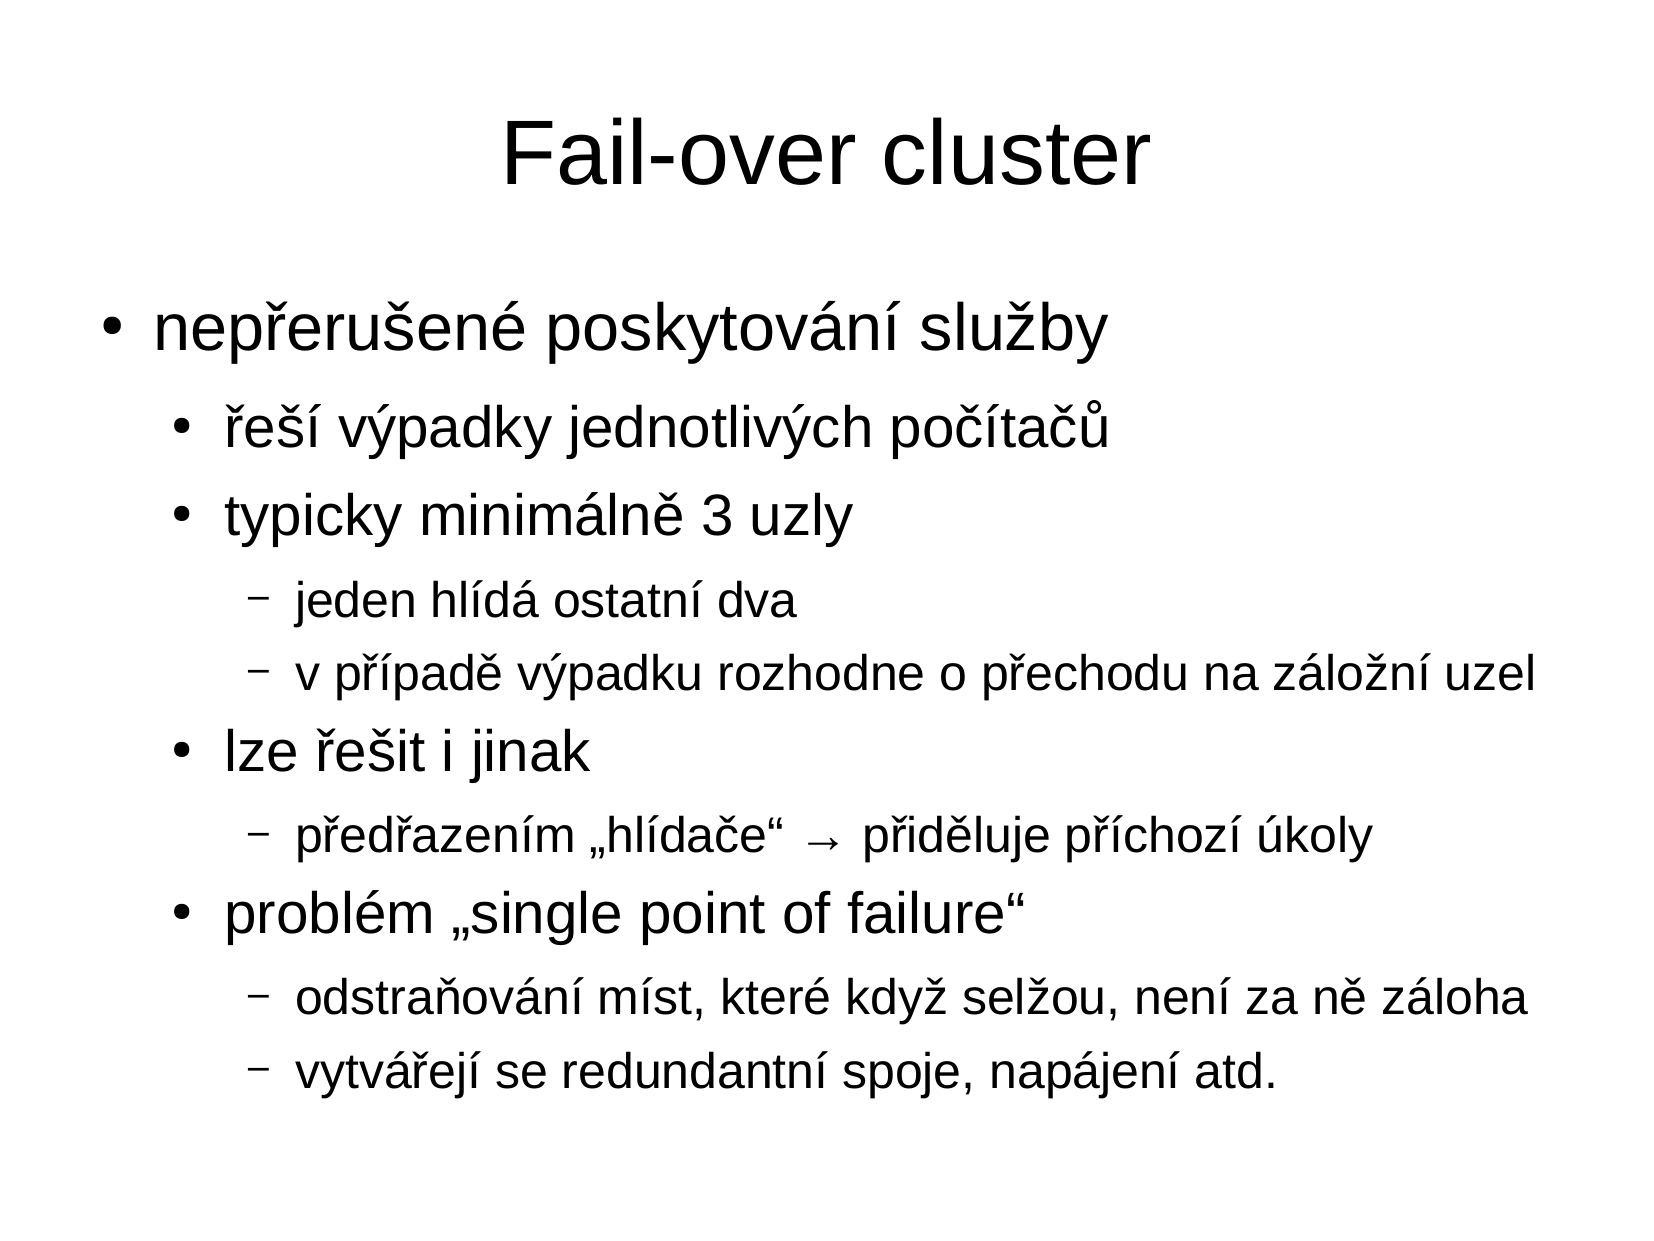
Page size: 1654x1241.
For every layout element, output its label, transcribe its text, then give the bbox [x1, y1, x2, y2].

list nepřerušené poskytování služby řeší výpadky jednotlivých počítačů typicky minimálně 3 uzly jeden hlídá ostatní dva v případě výpadku rozhodne o přechodu na záložní uzel lze řešit i jinak předřazením „hlídače“ → přiděluje příchozí úkoly problém „single point of failure“ odstraňování míst, které když selžou, není za ně záloha vytvářejí se redundantní spoje, napájení atd. [82, 290, 1571, 1099]
title Fail-over cluster [82, 56, 1571, 250]
